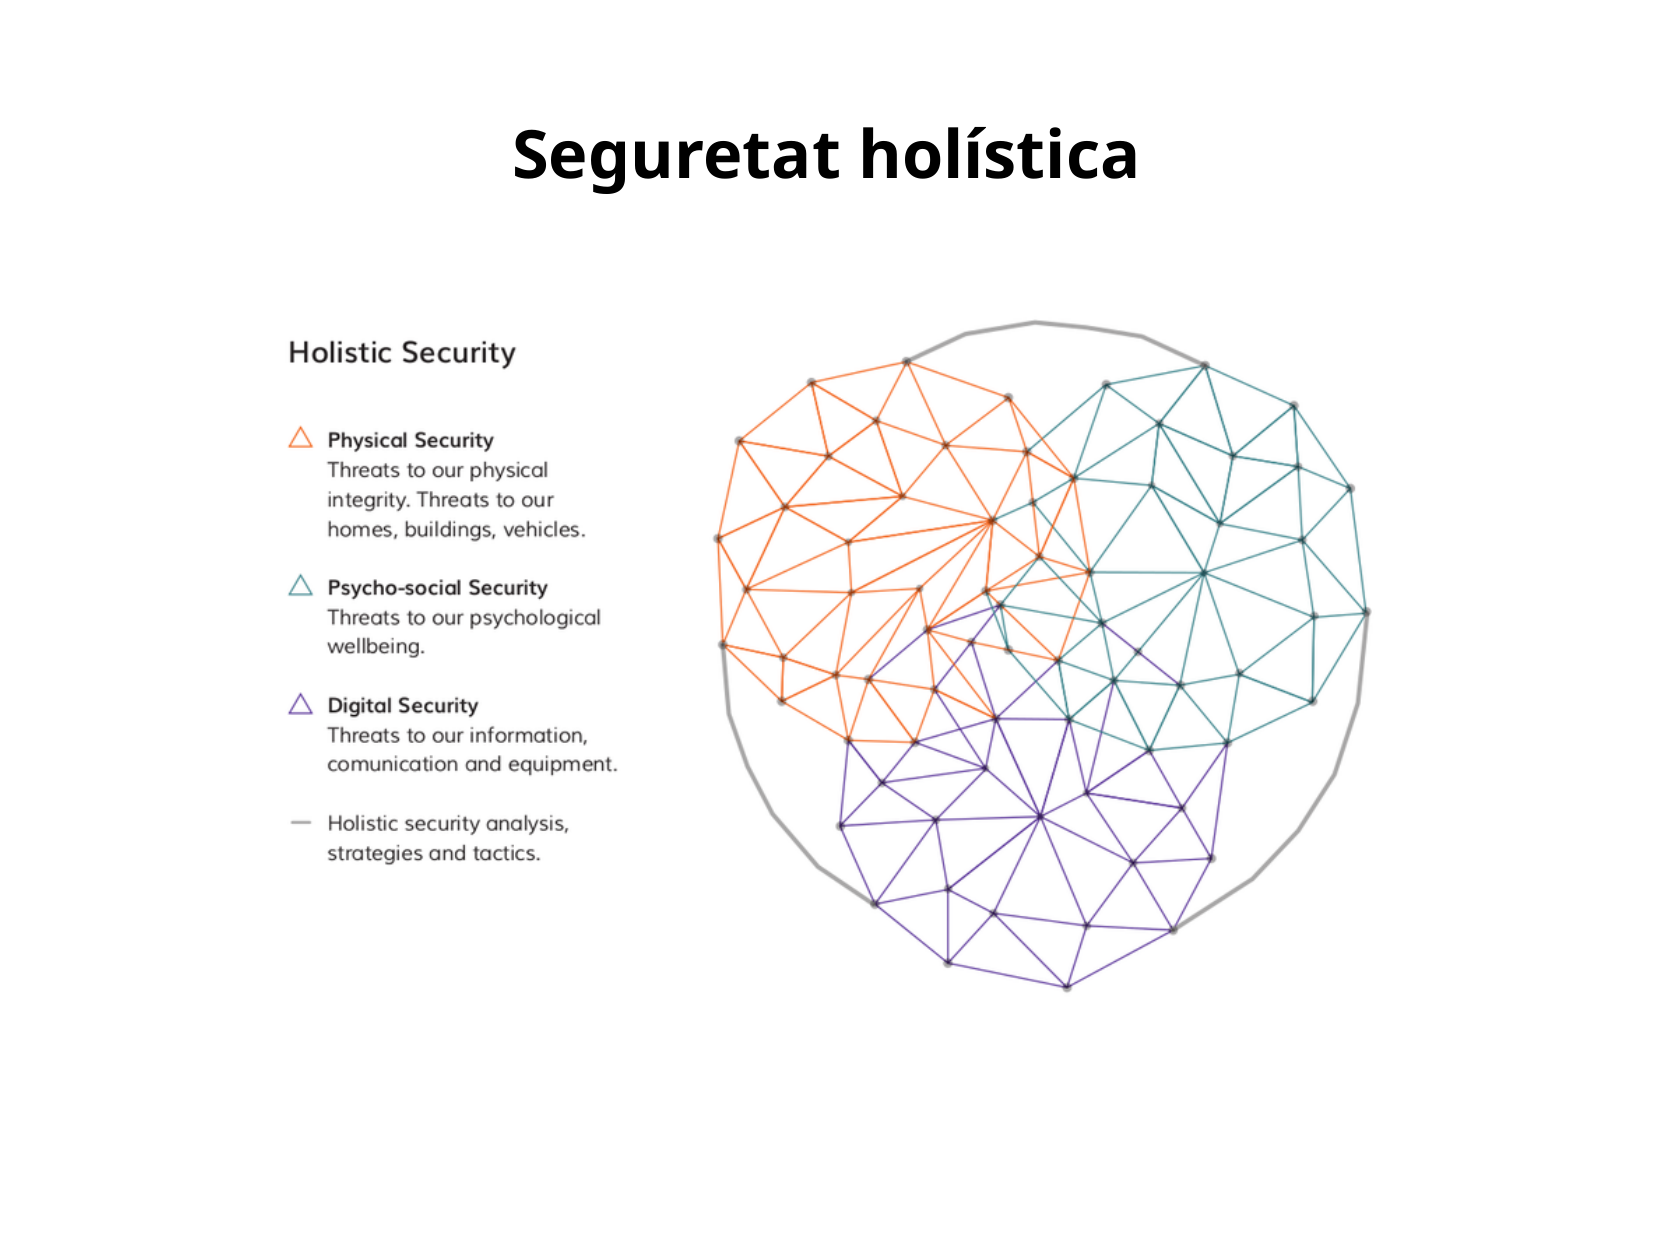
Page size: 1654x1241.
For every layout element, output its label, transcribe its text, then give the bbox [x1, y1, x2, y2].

picture [268, 290, 1386, 1010]
title Seguretat holística [82, 49, 1571, 257]
